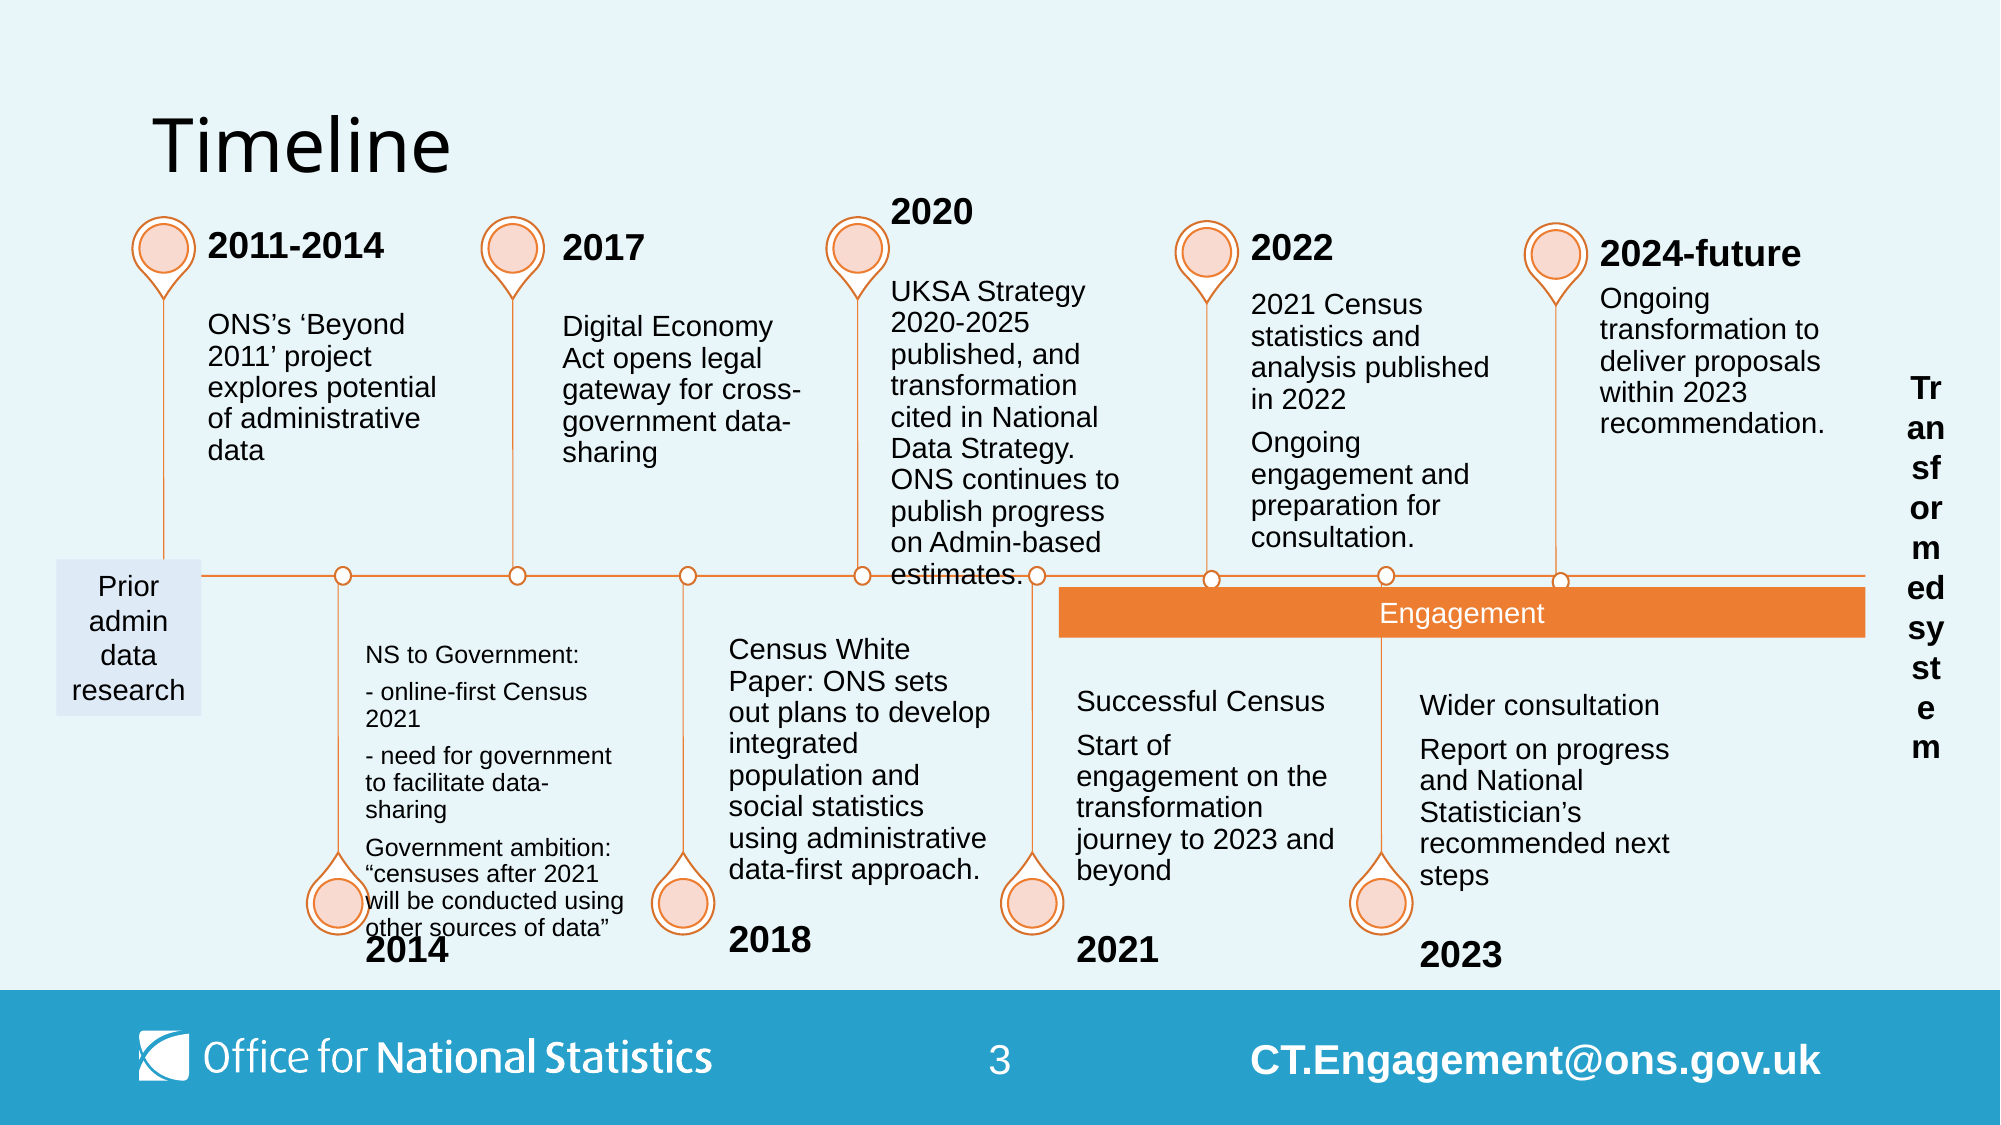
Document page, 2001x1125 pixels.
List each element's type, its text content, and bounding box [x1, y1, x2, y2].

text_box [679, 567, 696, 585]
text_box Wider consultation Report on progress and National Statistician’s recommended next steps [1419, 638, 1683, 905]
text_box [651, 853, 715, 935]
text_box [1524, 223, 1588, 304]
text_box Engagement [1058, 587, 1866, 638]
text_box 2022 [1250, 191, 1514, 306]
text_box Digital Economy Act opens legal gateway for cross-government data-sharing [562, 298, 817, 576]
text_box 3 [764, 1025, 1235, 1086]
text_box [1011, 567, 1250, 587]
text_box [307, 853, 365, 935]
text_box Census White Paper: ONS sets out plans to develop integrated population and social statistics using administrative data-first approach. [728, 612, 992, 891]
text_box [1378, 567, 1395, 585]
text_box [202, 567, 562, 585]
text_box 2014 [365, 901, 628, 1000]
text_box 2024-future [1600, 193, 1863, 316]
text_box Successful Census Start of engagement on the transformation journey to 2023 and beyond [1076, 638, 1340, 901]
text_box [826, 217, 889, 299]
text_box CT.Engagement@ons.gov.uk [1235, 1025, 1866, 1086]
text_box Ongoing transformation to deliver proposals within 2023 recommendation. [1600, 316, 1863, 587]
text_box 2023 [1419, 905, 1683, 1004]
text_box [1001, 853, 1064, 935]
text_box [1514, 573, 1600, 587]
text_box UKSA Strategy 2020-2025 published, and transformation cited in National Data Strategy. ONS continues to publish progress on Admin-based estimates. [890, 262, 1154, 541]
title Timeline [137, 105, 1863, 192]
text_box [481, 217, 544, 298]
text_box [1350, 854, 1413, 935]
text_box Prior admin data research [56, 559, 202, 716]
text_box [132, 217, 195, 299]
text_box 2018 [728, 891, 992, 989]
text_box 2020 [890, 163, 1154, 262]
text_box Transformed system [1890, 358, 1962, 793]
text_box NS to Government: - online-first Census 2021 - need for government to facilitate data-sharing Government ambition: “censuses after 2021 will be conducted using other sources of data” [365, 622, 628, 901]
text_box 2011-2014 [207, 197, 471, 295]
text_box ONS’s ‘Beyond 2011’ project explores potential of administrative data [207, 295, 471, 574]
text_box 2017 [562, 199, 817, 298]
text_box [1175, 221, 1238, 302]
text_box [817, 567, 891, 585]
text_box 2021 [1076, 901, 1340, 1000]
text_box 2021 Census statistics and analysis published in 2022 Ongoing engagement and preparation for consultation. [1250, 306, 1514, 587]
